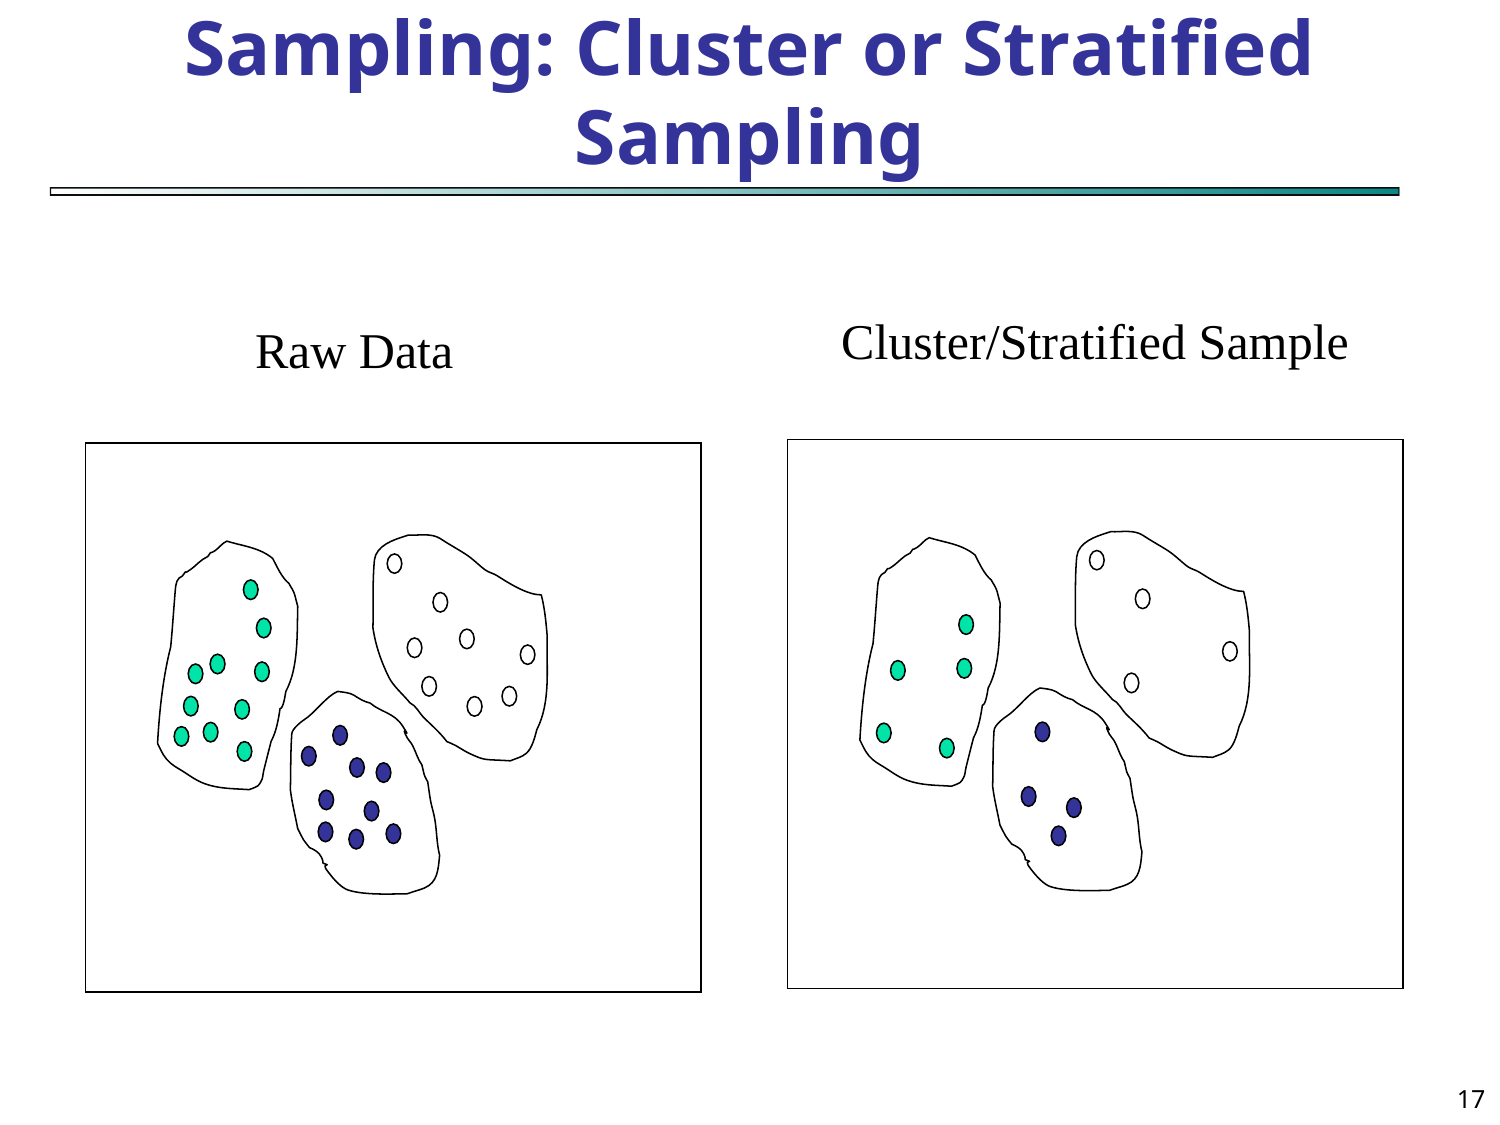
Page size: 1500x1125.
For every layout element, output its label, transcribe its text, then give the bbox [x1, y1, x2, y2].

text_box Raw Data [240, 311, 482, 387]
text_box [1124, 673, 1139, 693]
text_box [459, 629, 475, 649]
text_box [407, 637, 422, 658]
text_box [387, 553, 402, 574]
text_box [318, 822, 333, 842]
title Sampling: Cluster or Stratified Sampling [37, 0, 1463, 188]
text_box [376, 762, 391, 783]
text_box [432, 592, 448, 613]
text_box [502, 686, 517, 707]
text_box [364, 801, 379, 821]
text_box [1035, 722, 1050, 742]
text_box [1066, 797, 1082, 818]
text_box [421, 676, 437, 697]
text_box [386, 823, 401, 844]
text_box [1021, 786, 1036, 807]
text_box [332, 725, 348, 746]
text_box [301, 746, 317, 766]
text_box <number> [1187, 1062, 1500, 1125]
text_box [348, 829, 364, 849]
text_box Cluster/Stratified Sample [826, 301, 1365, 378]
text_box [467, 696, 483, 717]
text_box [1051, 826, 1066, 846]
text_box [1222, 641, 1238, 662]
text_box [349, 757, 365, 778]
text_box [1135, 589, 1150, 609]
text_box [1089, 550, 1105, 570]
text_box [520, 645, 535, 665]
text_box [318, 790, 334, 810]
